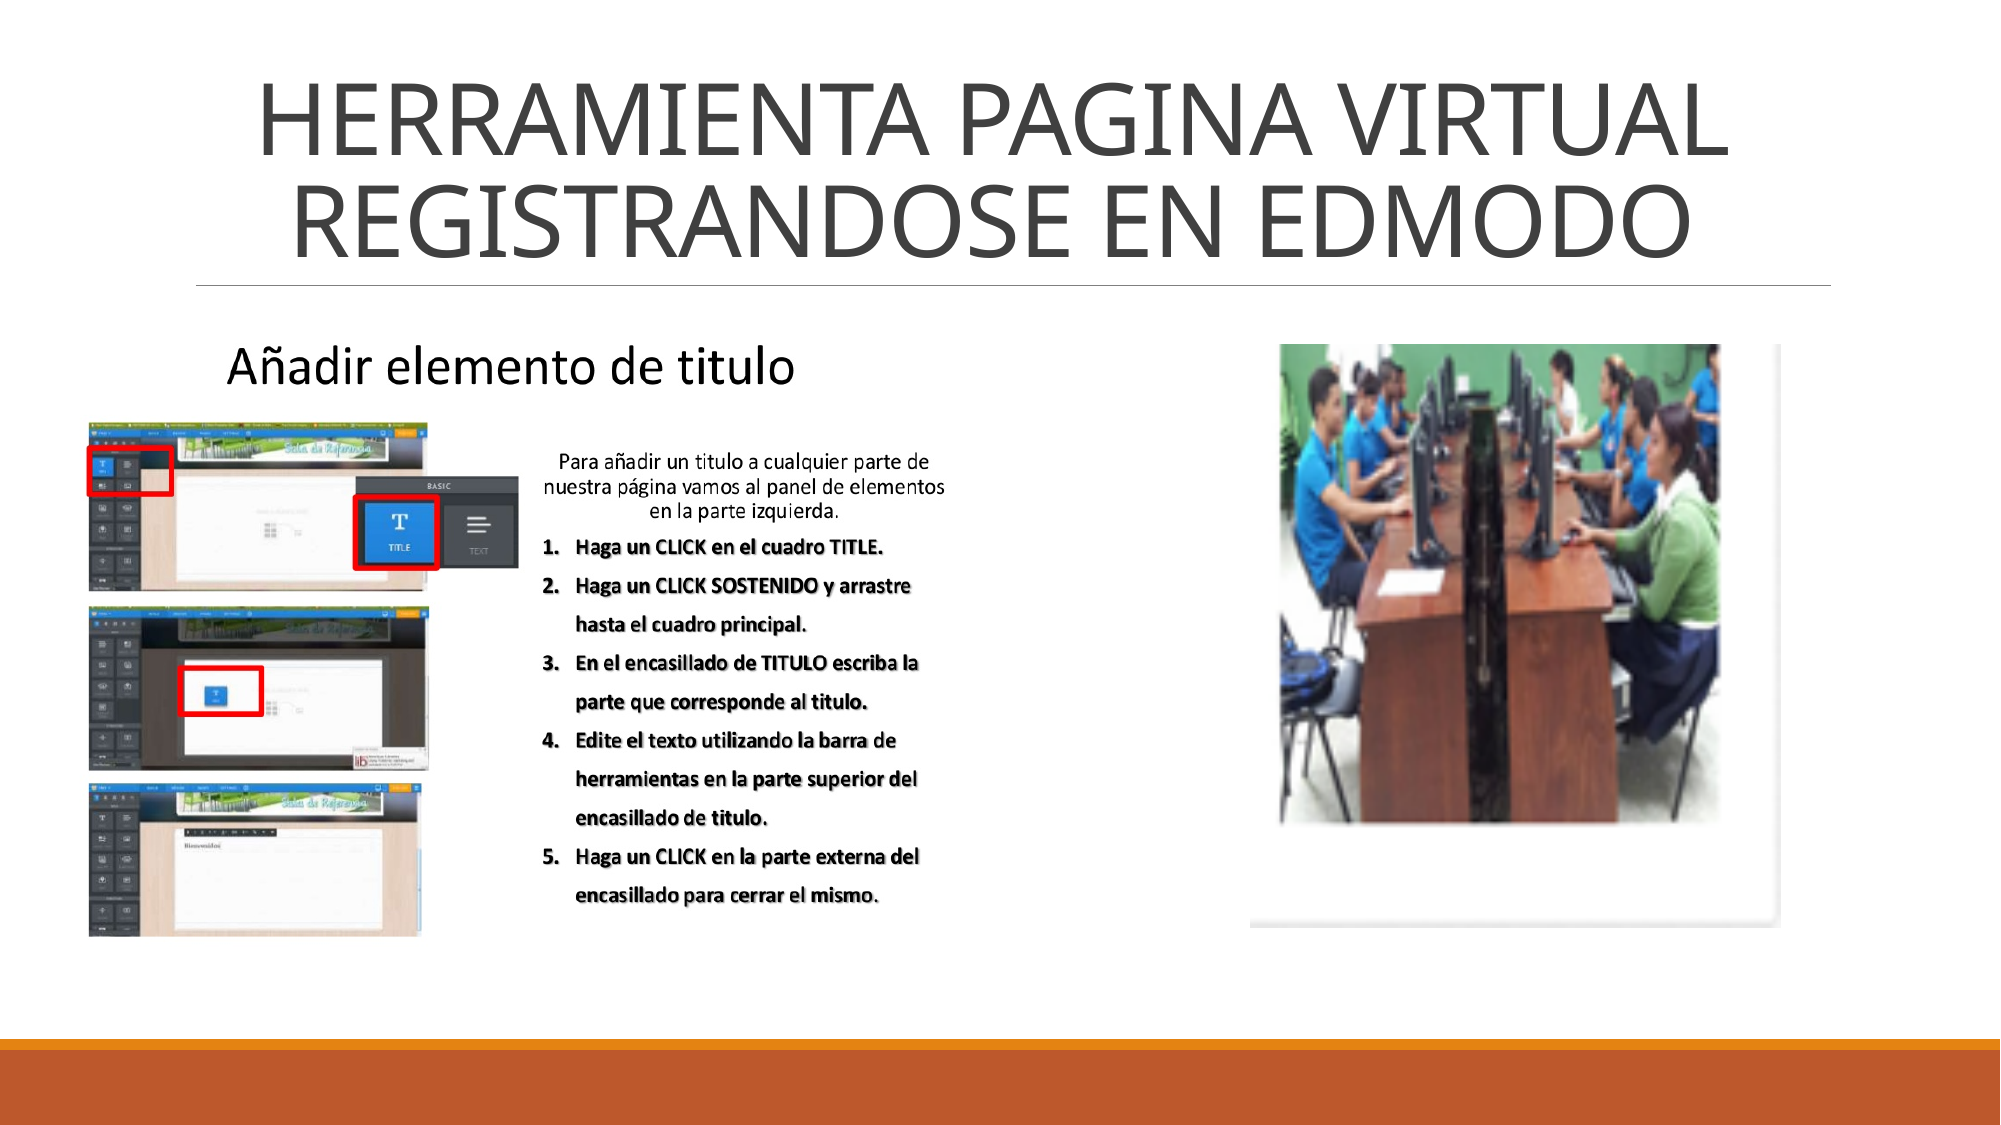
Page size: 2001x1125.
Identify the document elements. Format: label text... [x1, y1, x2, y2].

picture [1250, 344, 1781, 928]
title HERRAMIENTA PAGINA VIRTUAL REGISTRANDOSE EN EDMODO [180, 47, 1831, 286]
picture [66, 299, 955, 990]
